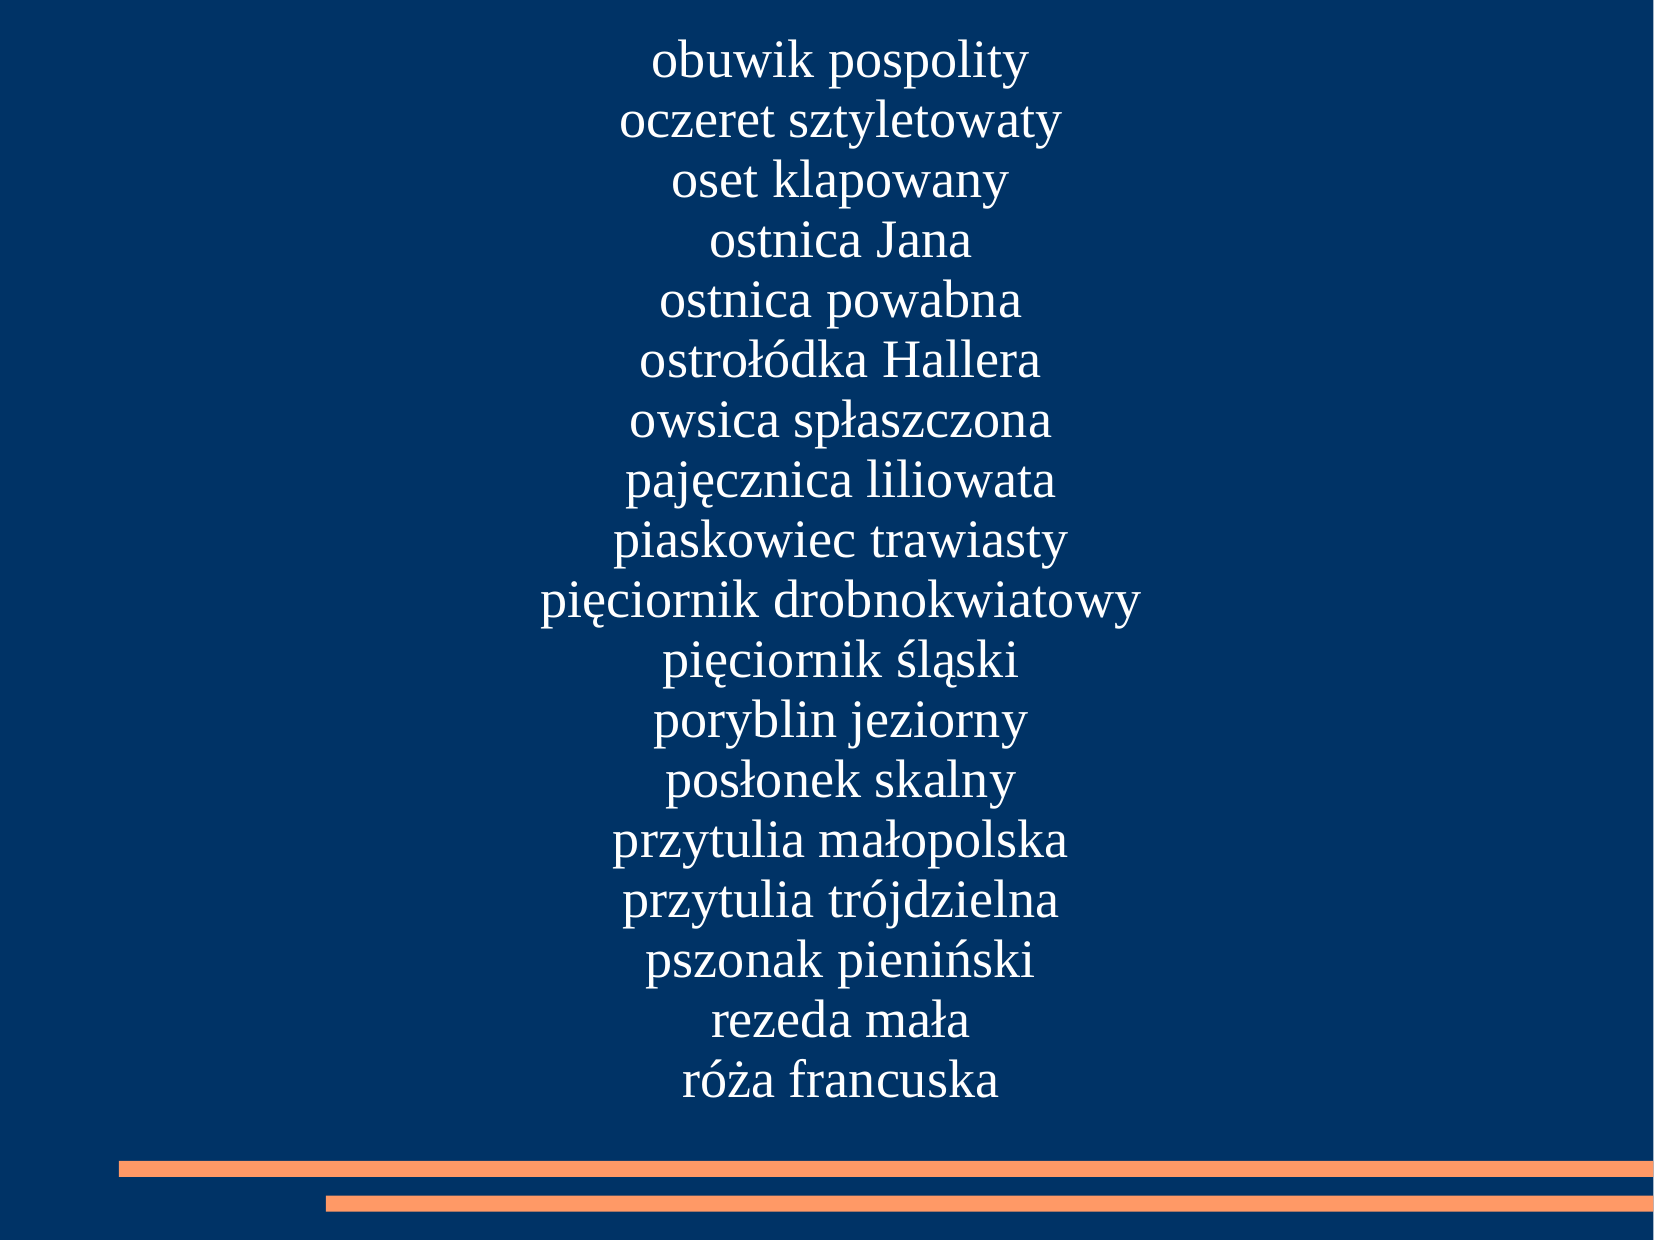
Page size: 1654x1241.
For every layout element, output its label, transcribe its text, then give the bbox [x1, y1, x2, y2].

list obuwik pospolity oczeret sztyletowaty oset klapowany ostnica Jana ostnica powabna ostrołódka Hallera owsica spłaszczona pajęcznica liliowata piaskowiec trawiasty pięciornik drobnokwiatowy pięciornik śląski poryblin jeziorny posłonek skalny przytulia małopolska przytulia trójdzielna pszonak pieniński rezeda mała róża francuska [121, 29, 1561, 1241]
